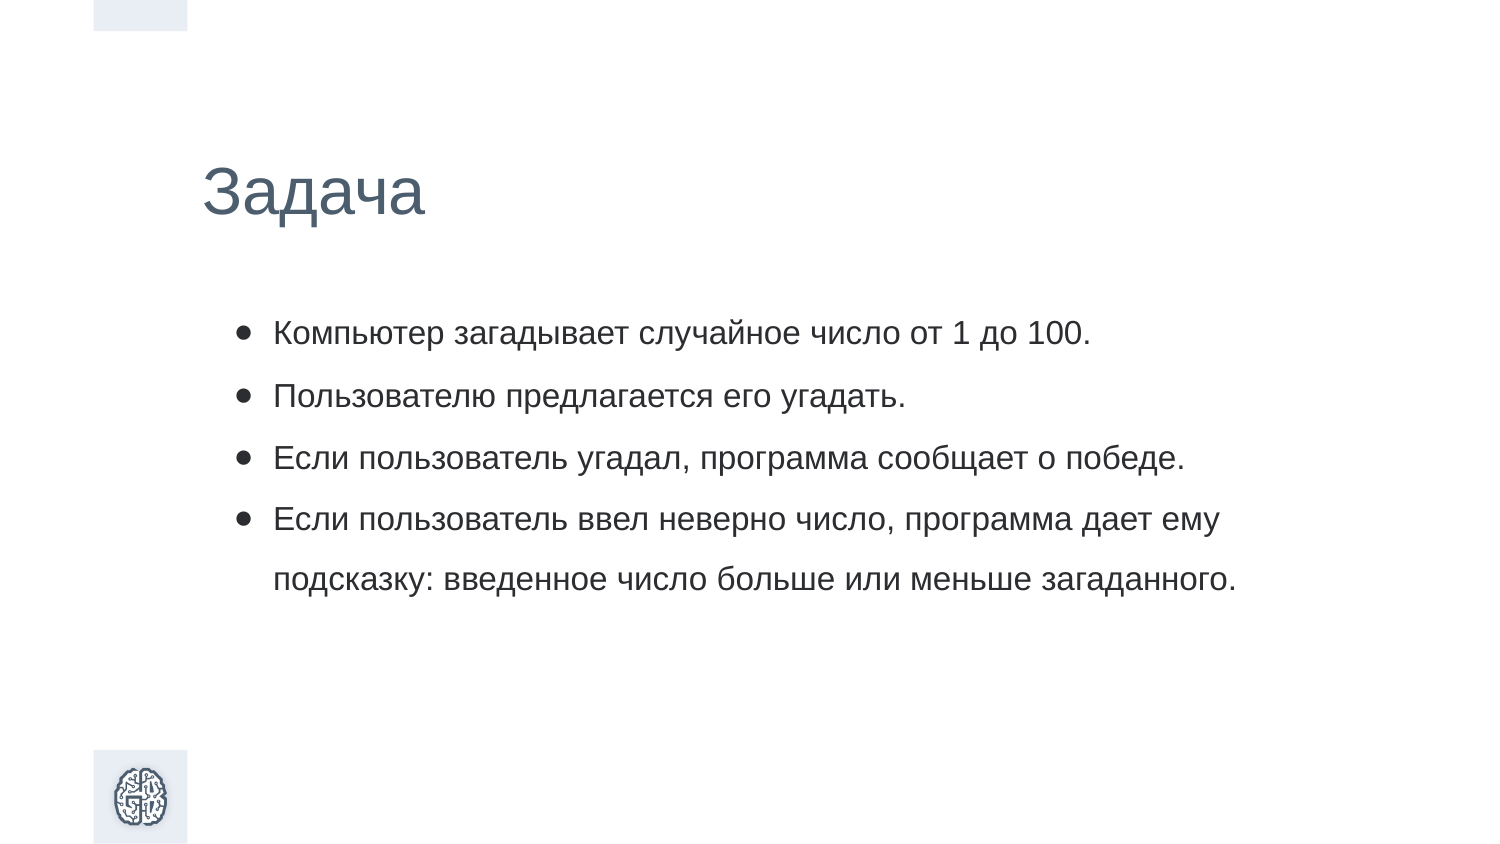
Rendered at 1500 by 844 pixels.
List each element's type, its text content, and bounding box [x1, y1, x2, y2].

text_box Если пользователь угадал, программа сообщает о победе. [187, 409, 1312, 472]
text_box Если пользователь ввел неверно число, программа дает ему подсказку: введенное число больше или меньше загаданного. [187, 472, 1312, 603]
text_box Пользователю предлагается его угадать. [187, 358, 1312, 409]
picture [106, 760, 175, 834]
text_box Компьютер загадывает случайное число от 1 до 100. [187, 284, 1312, 358]
text_box Задача [187, 93, 1312, 282]
